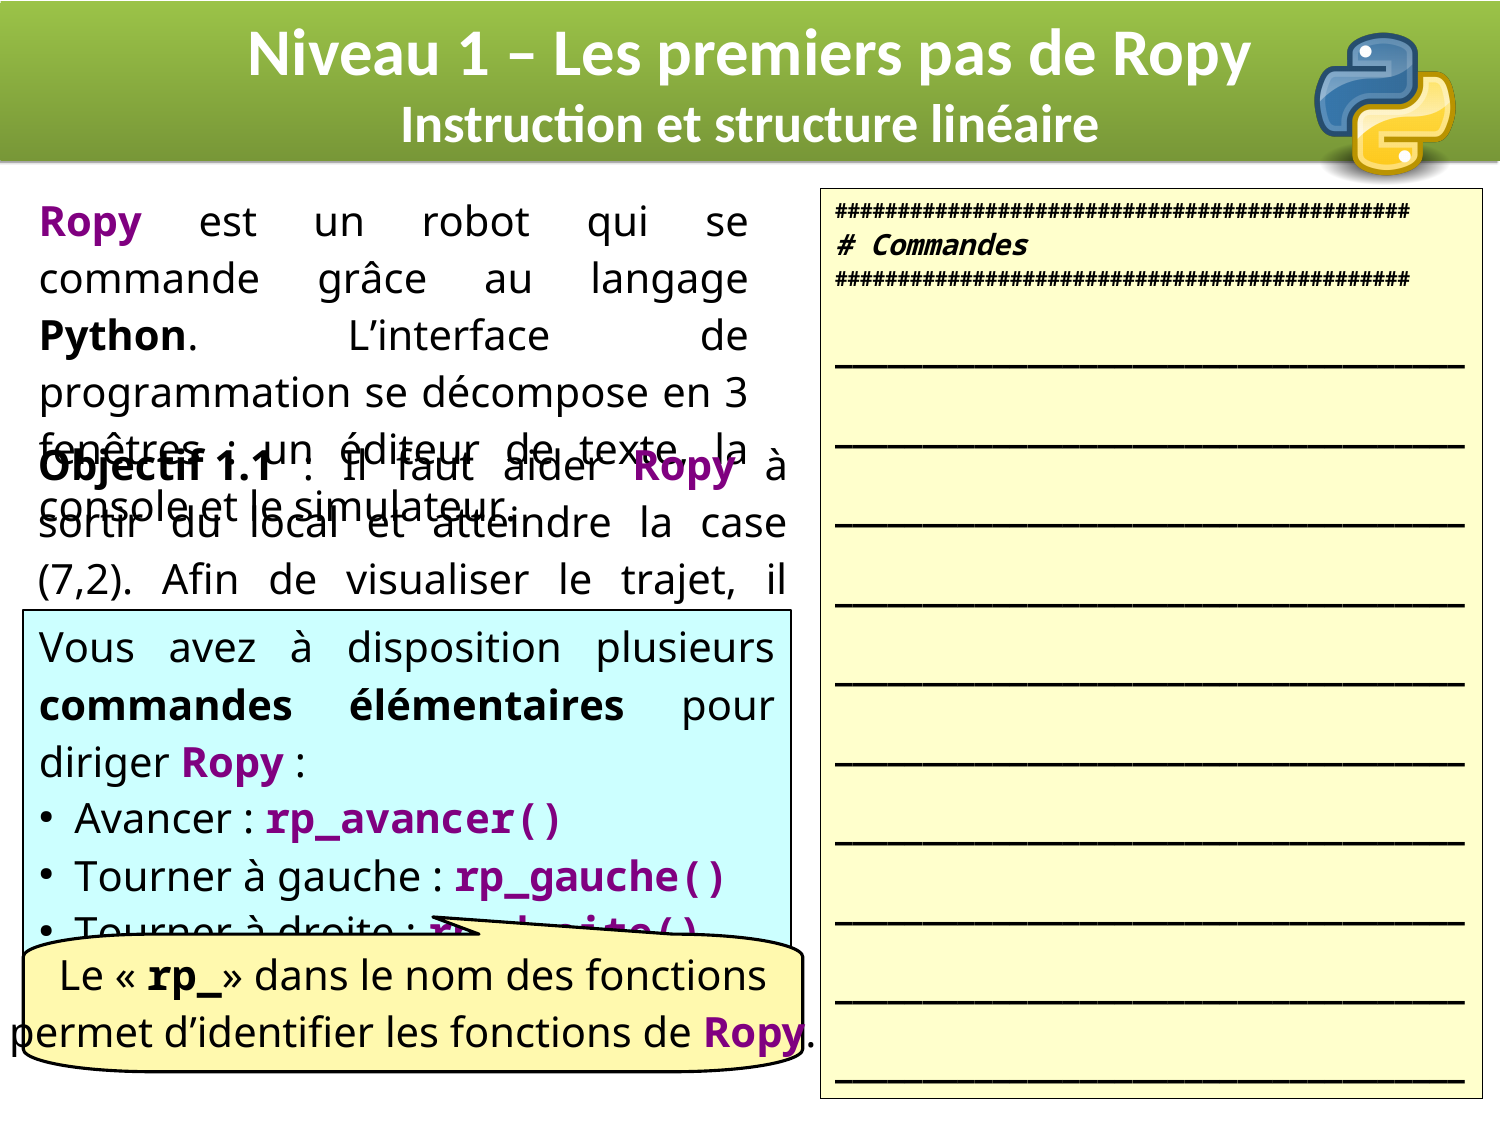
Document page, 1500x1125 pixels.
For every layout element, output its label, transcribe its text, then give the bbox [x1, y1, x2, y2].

text_box Niveau 1 – Les premiers pas de Ropy Instruction et structure linéaire [0, 1, 1500, 161]
text_box Vous avez à disposition plusieurs commandes élémentaires pour diriger Ropy : Avancer : rp_avancer() Tourner à gauche : rp_gauche() Tourner à droite : rp_droite() Marquer la case : rp_marquer() [23, 609, 791, 921]
text_box Ropy est un robot qui se commande grâce au langage Python. L’interface de programmation se décompose en 3 fenêtres : un éditeur de texte, la console et le simulateur. [23, 184, 764, 408]
text_box ############################################## # Commandes ############################################## ____________________________________ ____________________________________ ____________________________________ ____________________________________ ____________________________________ ____________________________________ ____________________________________ ____________________________________ ____________________________________ ____________________________________ ____________________________________ ____________________________________ ____________________________________ ____________________________________ [820, 188, 1483, 1099]
text_box Objectif 1.1 : Il faut aider Ropy à sortir du local et atteindre la case (7,2). Afin de visualiser le trajet, il faudra marquer les cases. [23, 428, 803, 610]
picture [1305, 29, 1465, 188]
text_box Le « rp_» dans le nom des fonctions permet d’identifier les fonctions de Ropy. [23, 916, 803, 1072]
